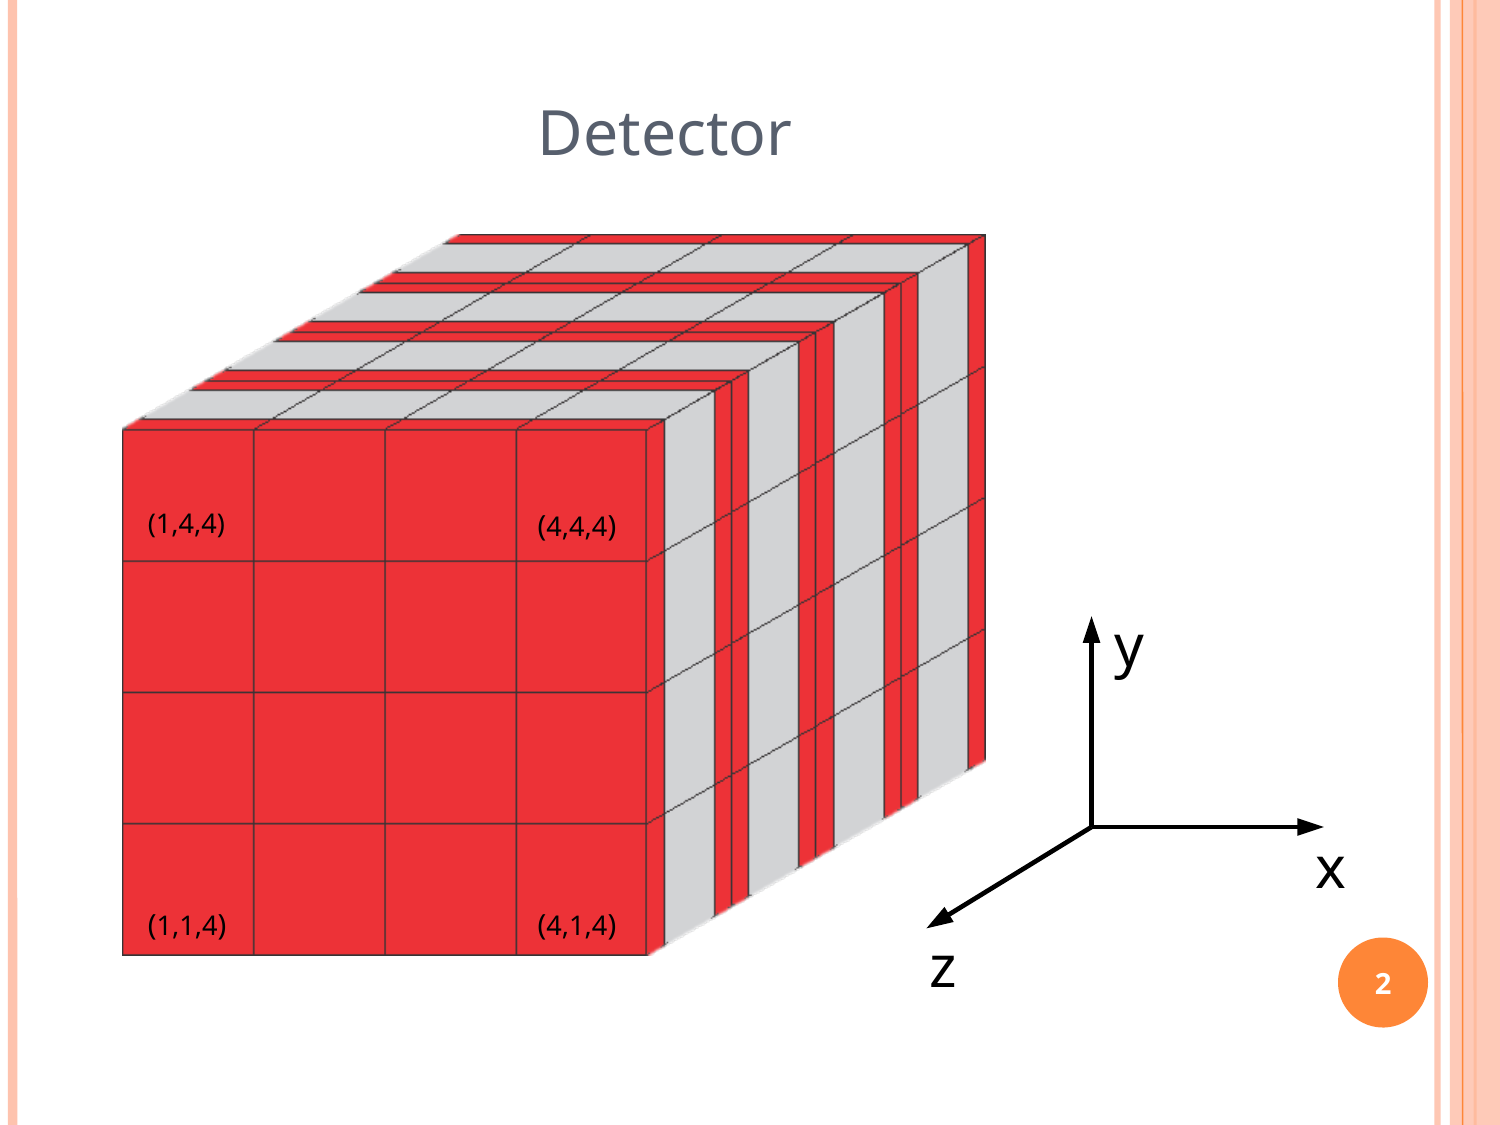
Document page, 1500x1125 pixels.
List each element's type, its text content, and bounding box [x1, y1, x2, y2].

picture [122, 234, 986, 956]
text_box y [1099, 596, 1171, 680]
text_box x [1300, 818, 1372, 902]
text_box (4,4,4) [522, 497, 648, 548]
text_box z [914, 918, 986, 1001]
title Detector [522, 45, 1426, 175]
text_box (4,1,4) [522, 896, 648, 946]
text_box (1,1,4) [132, 896, 258, 946]
text_box (1,4,4) [132, 497, 258, 545]
text_box <number> [1333, 940, 1434, 1027]
picture [951, 896, 986, 918]
